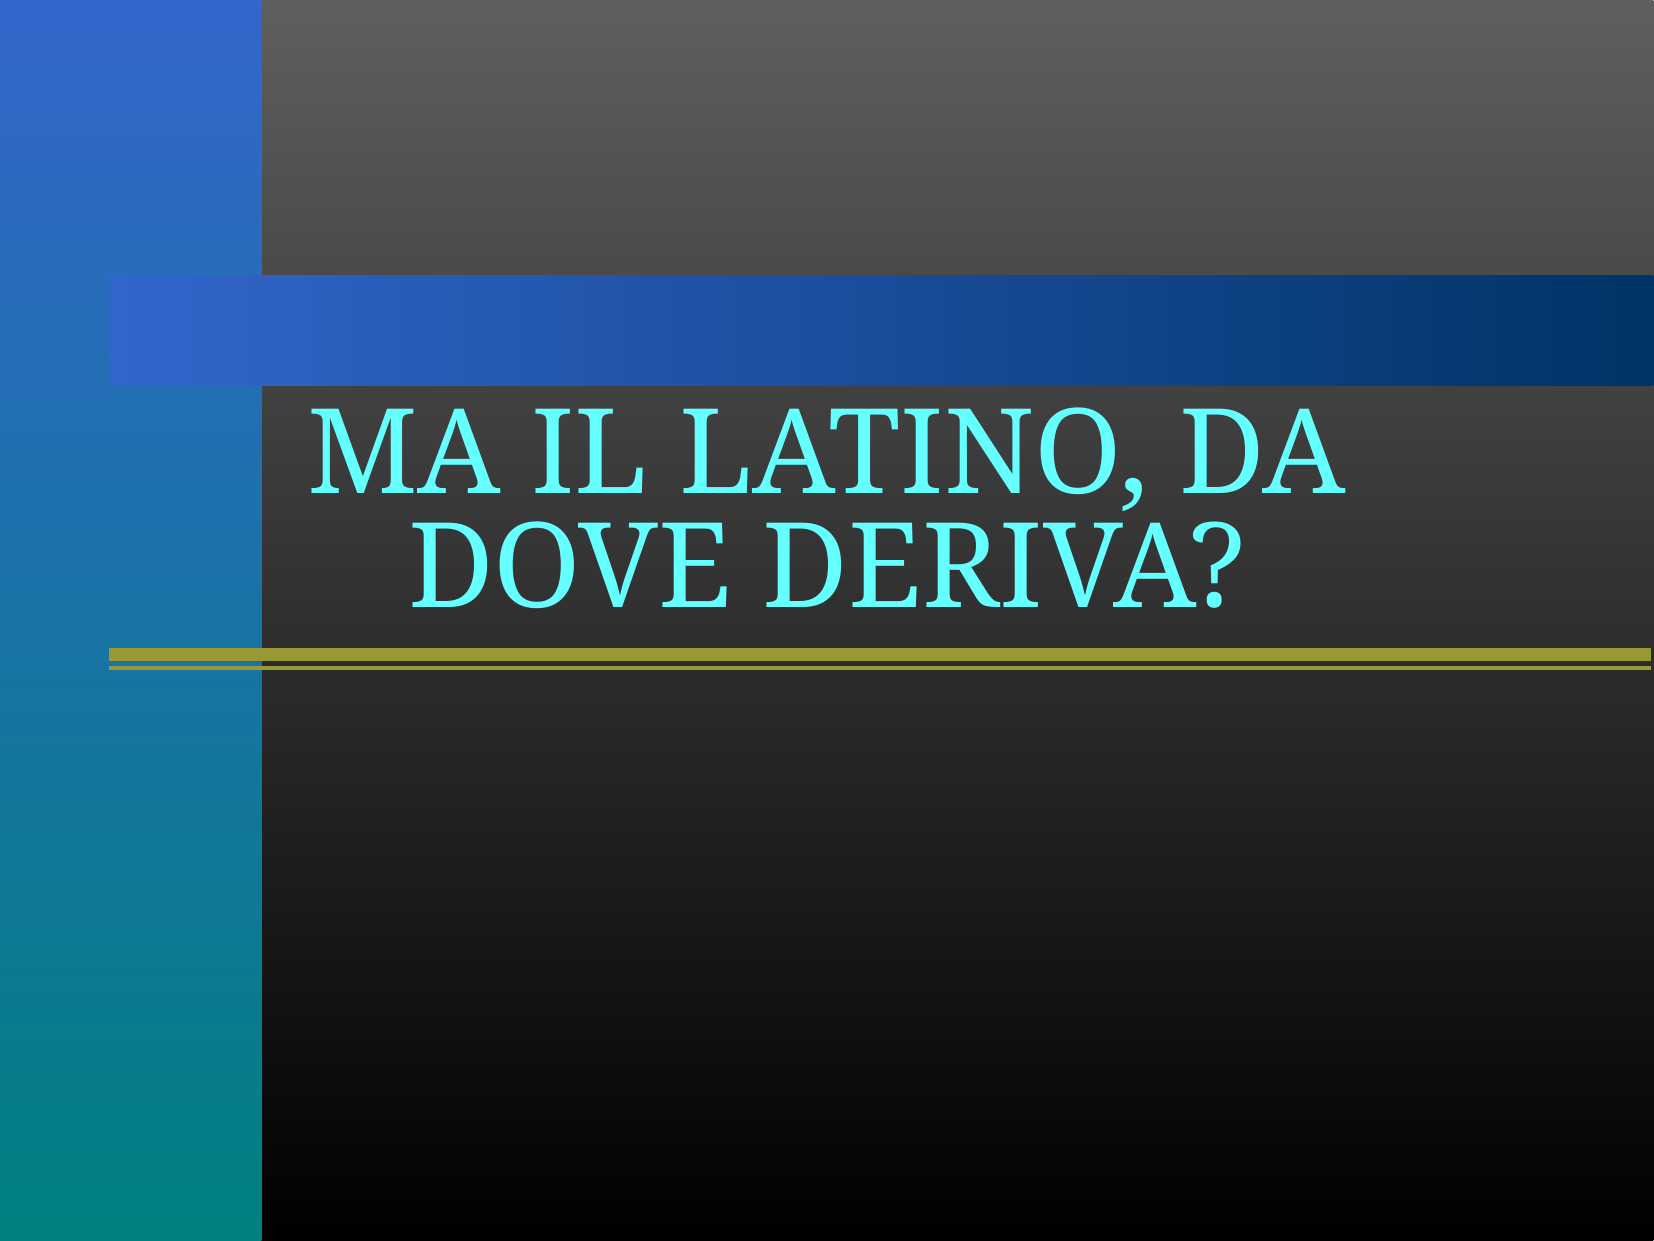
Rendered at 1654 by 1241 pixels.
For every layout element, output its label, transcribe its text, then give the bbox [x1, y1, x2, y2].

title MA IL LATINO, DA DOVE DERIVA? [124, 395, 1530, 638]
